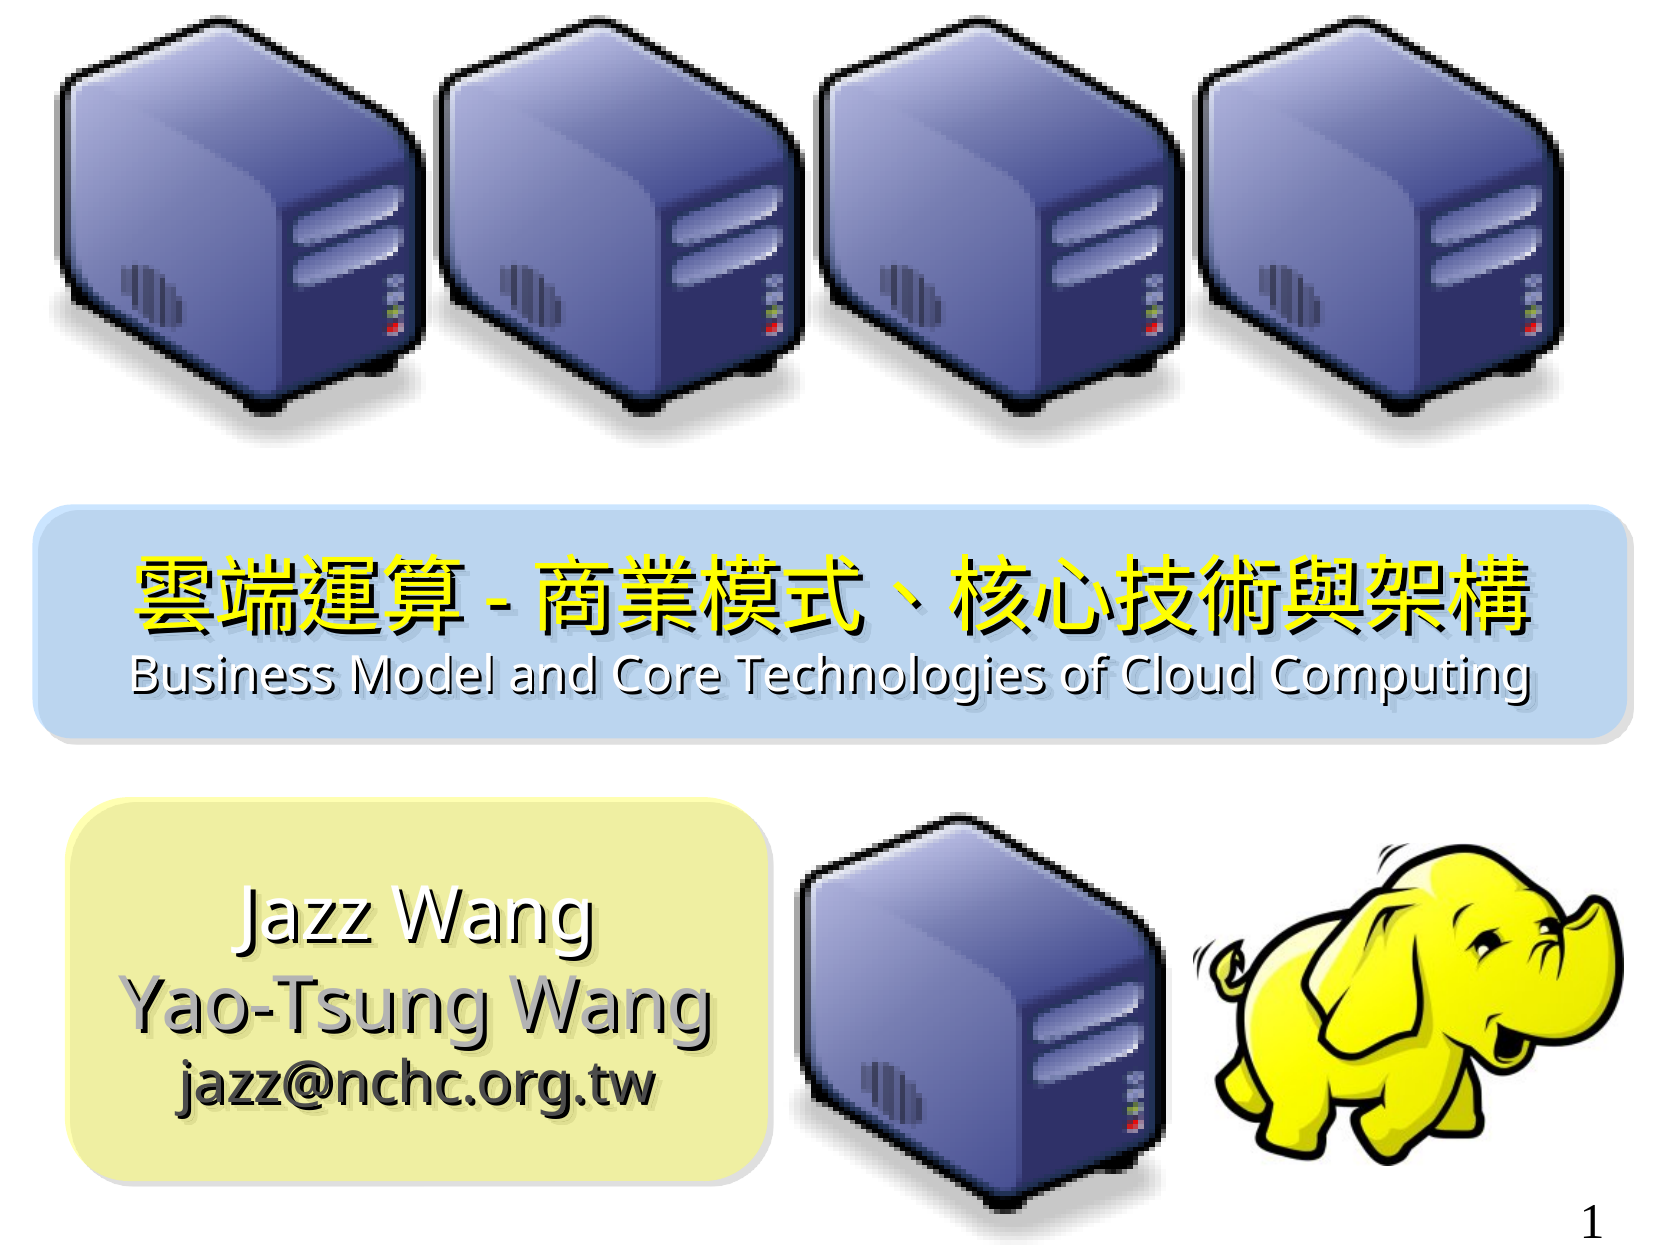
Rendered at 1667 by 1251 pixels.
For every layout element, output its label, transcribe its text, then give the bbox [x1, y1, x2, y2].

picture [27, 2, 1609, 502]
text_box 雲端運算-商業模式、核心技術與架構 Business Model and Core Technologies of Cloud Computing [32, 504, 1628, 739]
picture [767, 800, 1624, 1249]
text_box Jazz Wang Yao-Tsung Wang jazz@nchc.org.tw [64, 797, 767, 1182]
